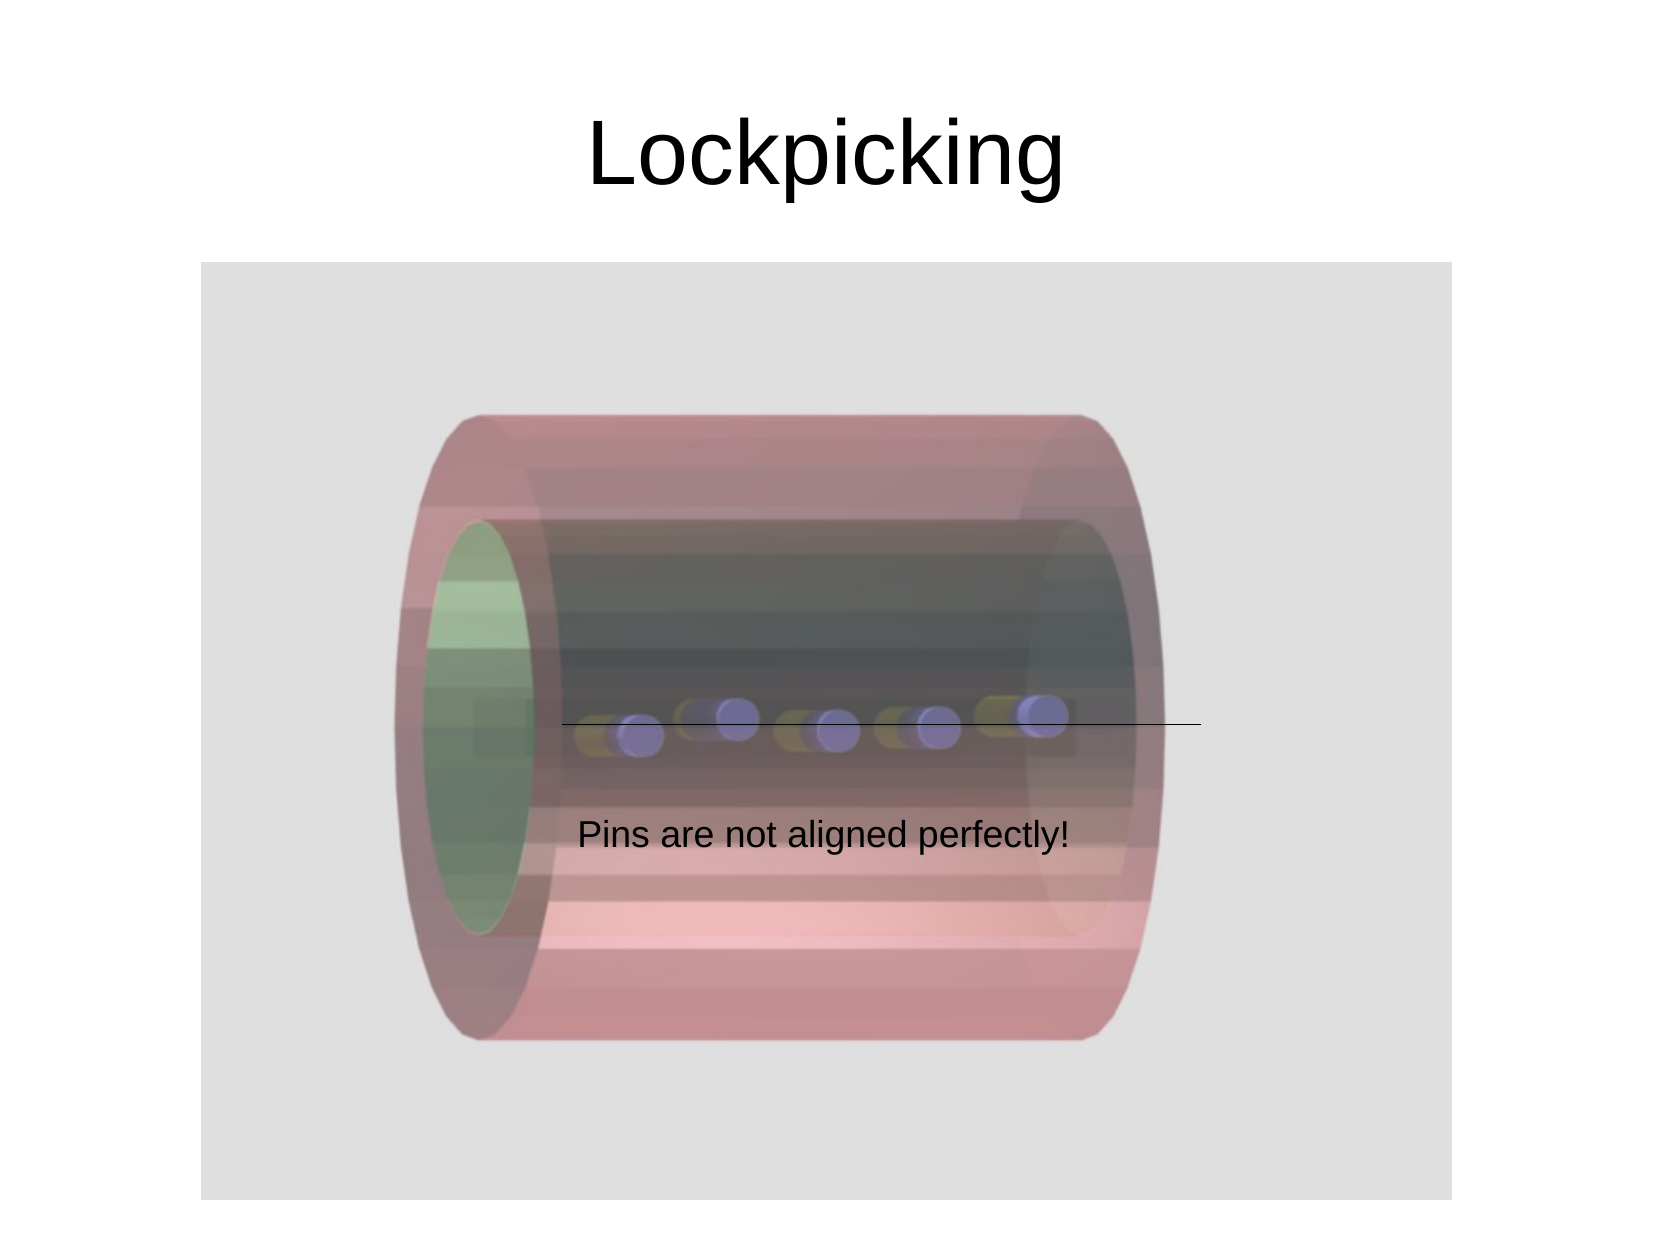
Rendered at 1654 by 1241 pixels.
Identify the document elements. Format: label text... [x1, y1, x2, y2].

picture [201, 262, 1452, 1201]
title Lockpicking [82, 56, 1571, 250]
text_box Pins are not aligned perfectly! [562, 805, 1086, 863]
